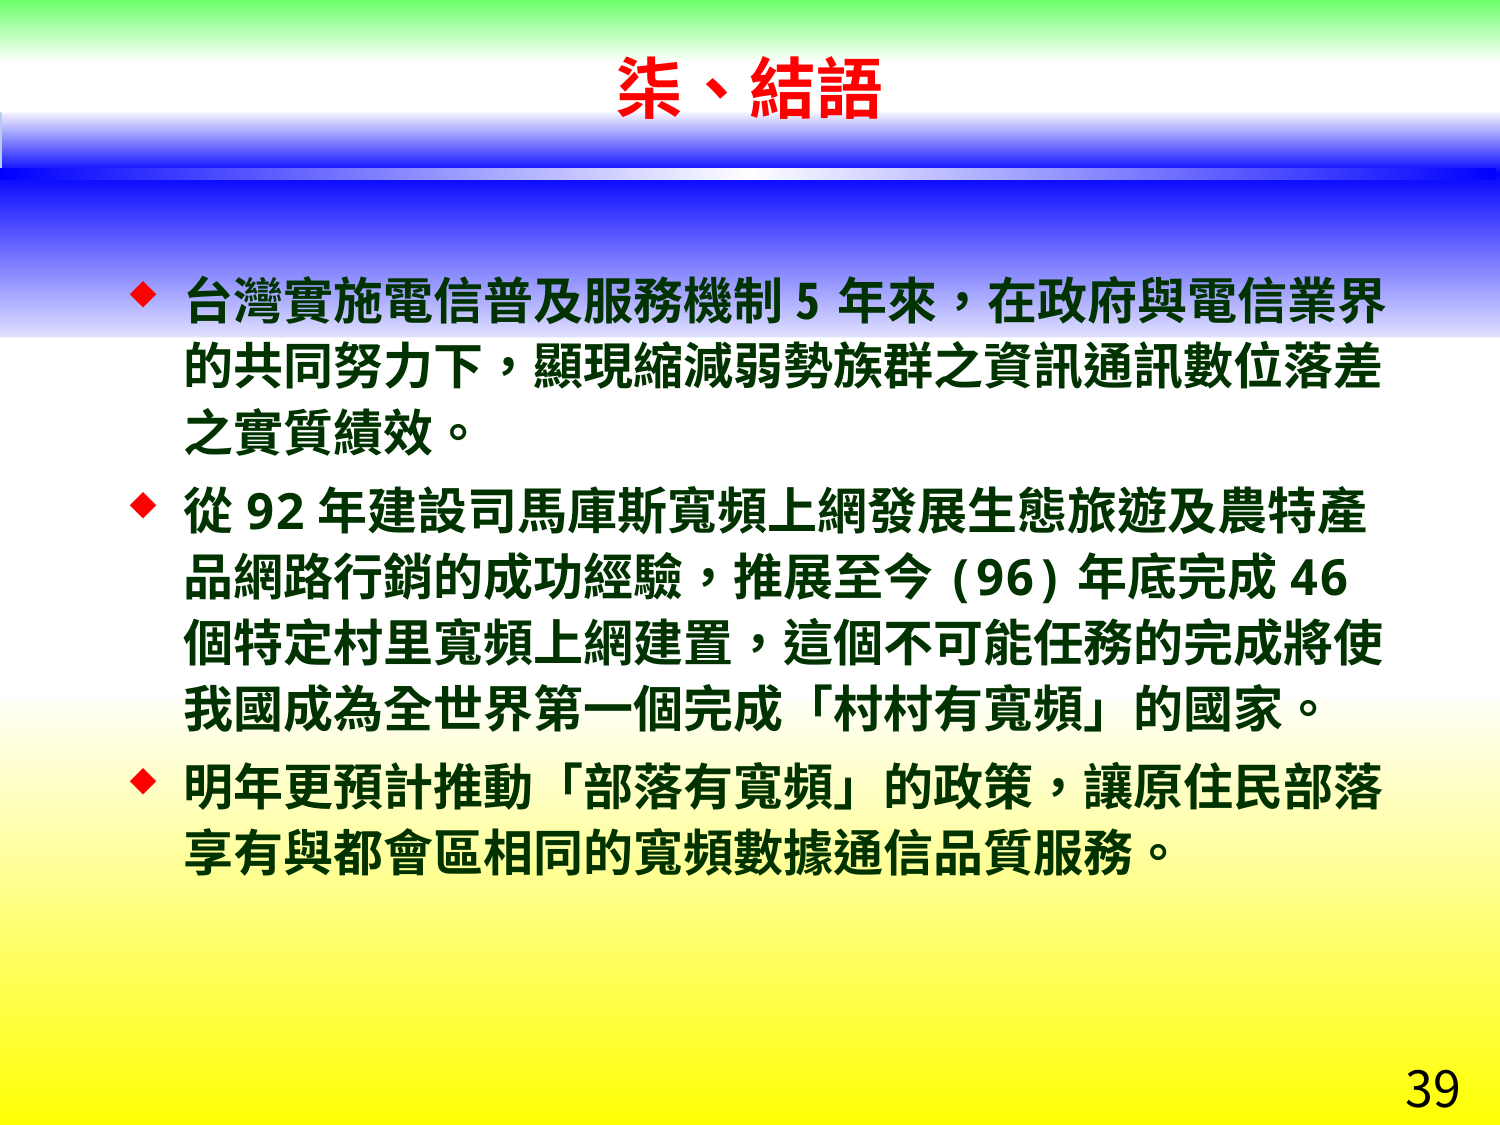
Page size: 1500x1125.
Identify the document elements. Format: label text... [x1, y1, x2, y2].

title 柒、結語 [0, 0, 1500, 173]
list 台灣實施電信普及服務機制5年來，在政府與電信業界的共同努力下，顯現縮減弱勢族群之資訊通訊數位落差之實質績效。 從92年建設司馬庫斯寬頻上網發展生態旅遊及農特產品網路行銷的成功經驗，推展至今(96)年底完成46個特定村里寬頻上網建置，這個不可能任務的完成將使我國成為全世界第一個完成「村村有寬頻」的國家。 明年更預計推動「部落有寬頻」的政策，讓原住民部落享有與都會區相同的寬頻數據通信品質服務。 [112, 255, 1412, 988]
